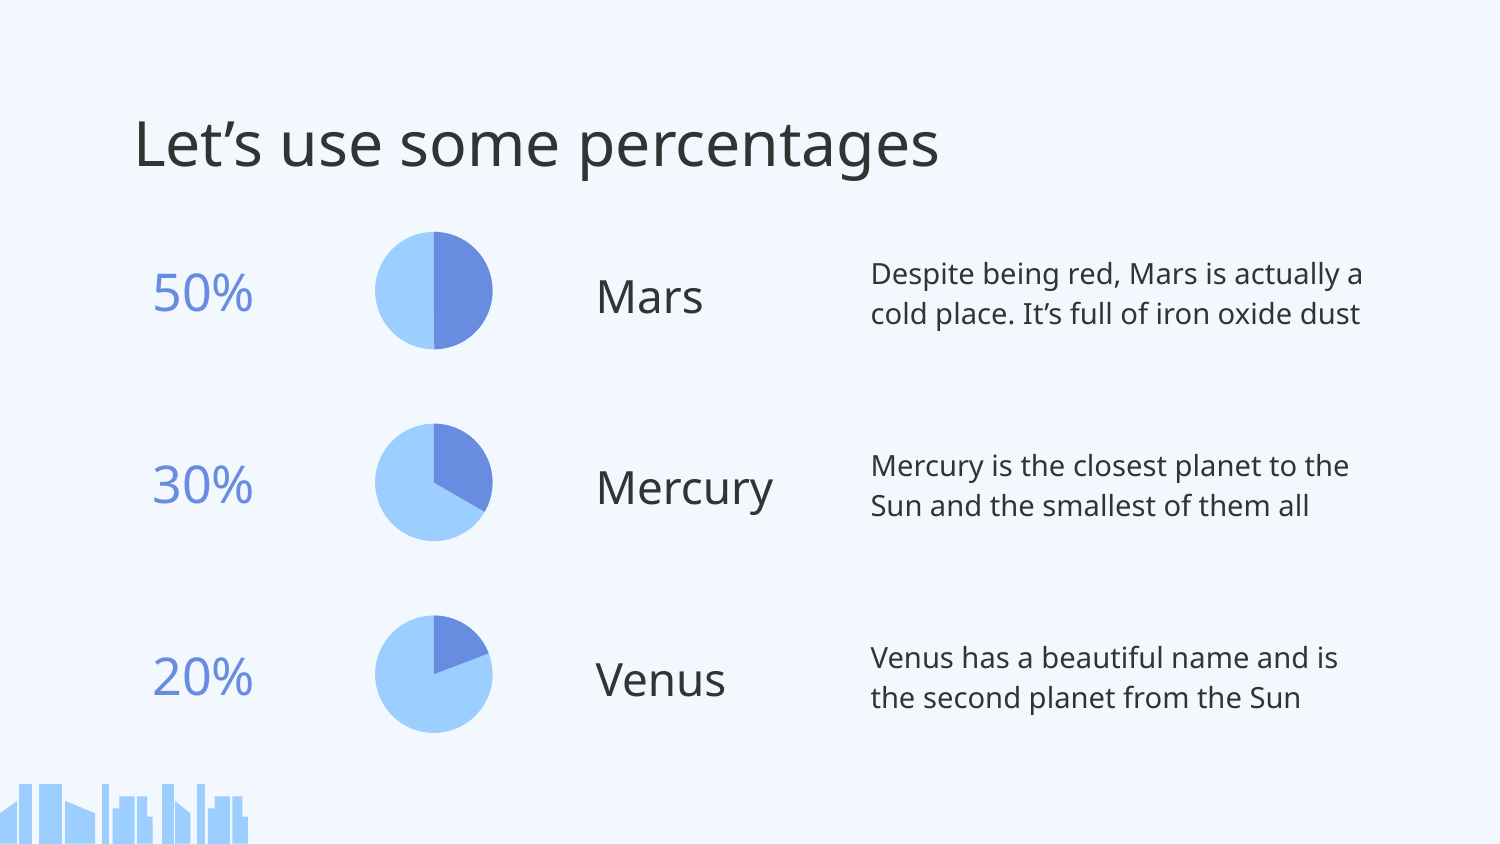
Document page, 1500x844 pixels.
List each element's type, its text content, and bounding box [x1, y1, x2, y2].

text_box [375, 231, 493, 350]
subtitle Mars [580, 256, 841, 325]
text_box [375, 423, 493, 542]
subtitle Mercury [580, 448, 841, 517]
title 30% [120, 449, 288, 516]
subtitle Mercury is the closest planet to the Sun and the smallest of them all [855, 423, 1382, 542]
subtitle Venus [580, 640, 841, 708]
title 50% [120, 257, 288, 324]
text_box [375, 615, 493, 733]
subtitle Venus has a beautiful name and is the second planet from the Sun [855, 615, 1382, 733]
title 20% [120, 640, 288, 708]
title Let’s use some percentages [118, 88, 1382, 183]
subtitle Despite being red, Mars is actually a cold place. It’s full of iron oxide dust [855, 231, 1382, 350]
